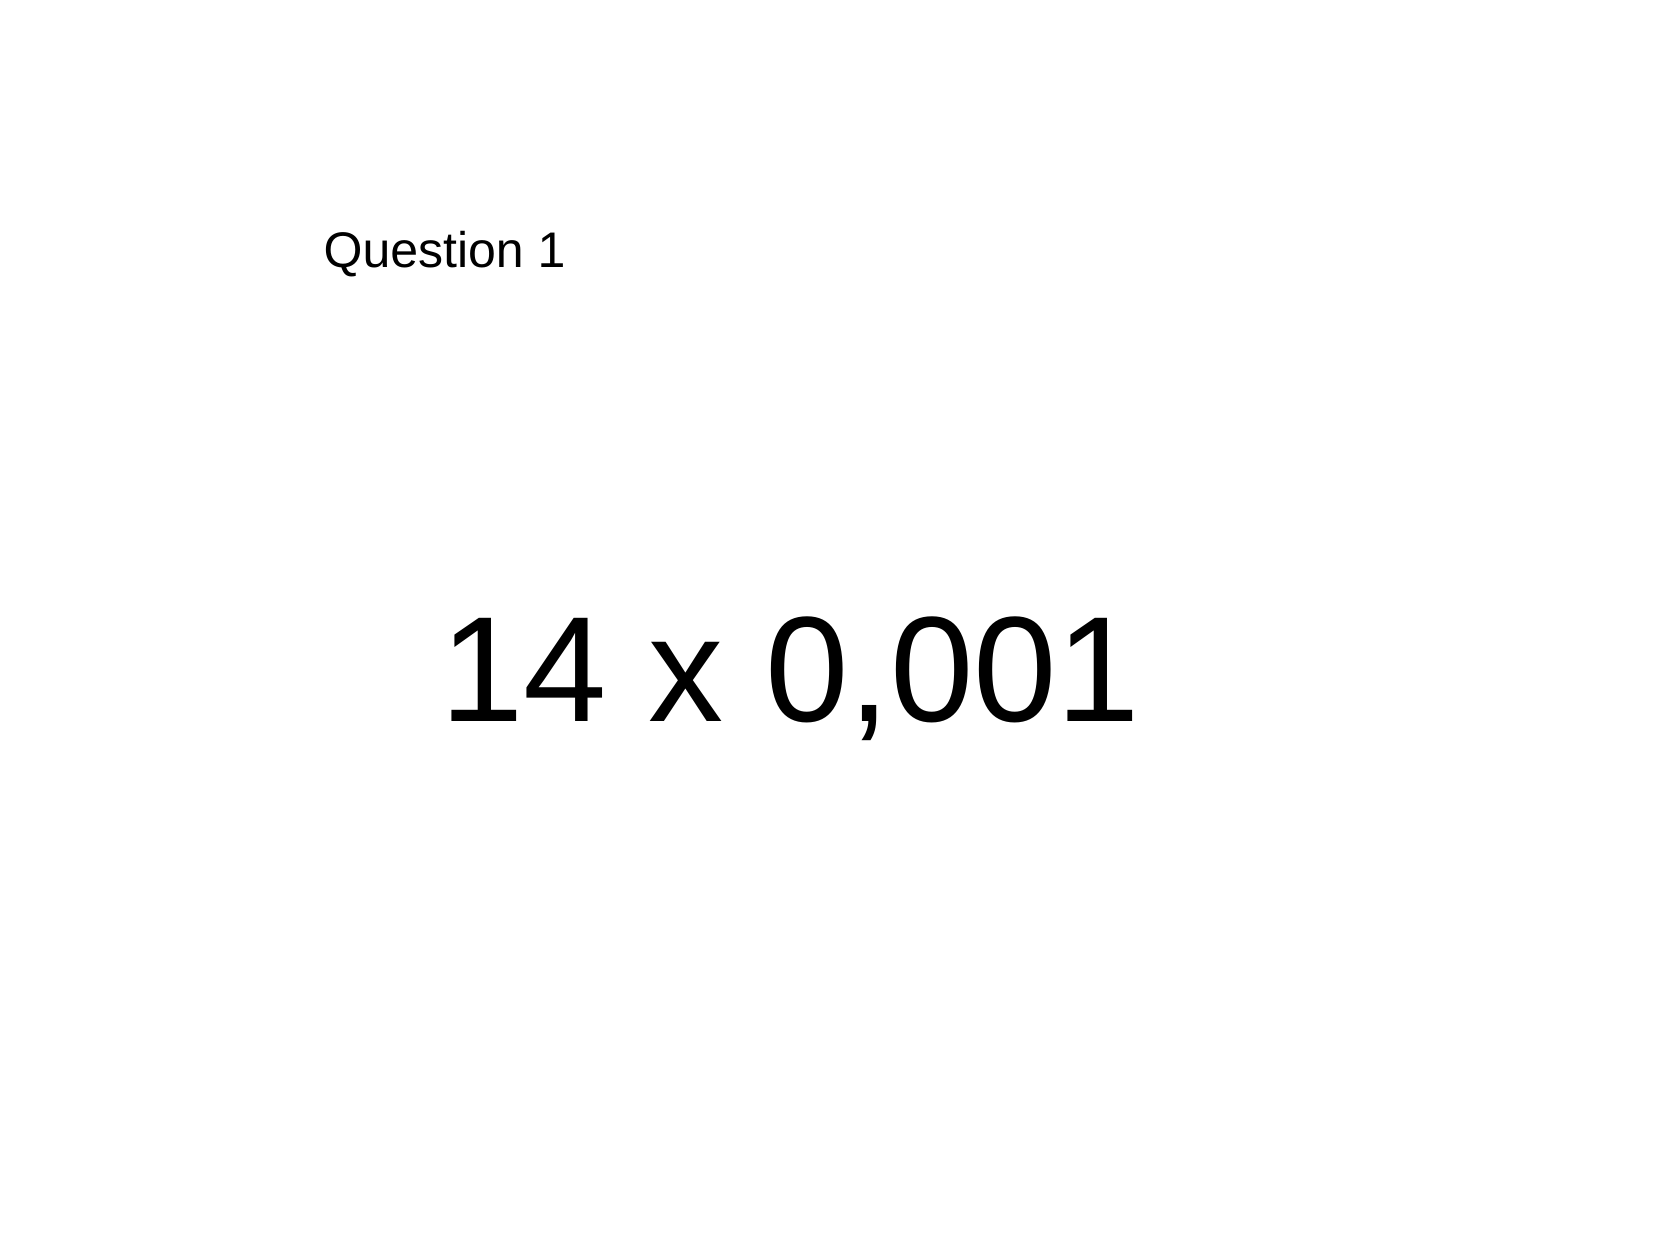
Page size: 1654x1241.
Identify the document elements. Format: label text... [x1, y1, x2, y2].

text_box Question 1 [309, 214, 581, 286]
text_box 14 x 0,001 [425, 578, 1157, 762]
